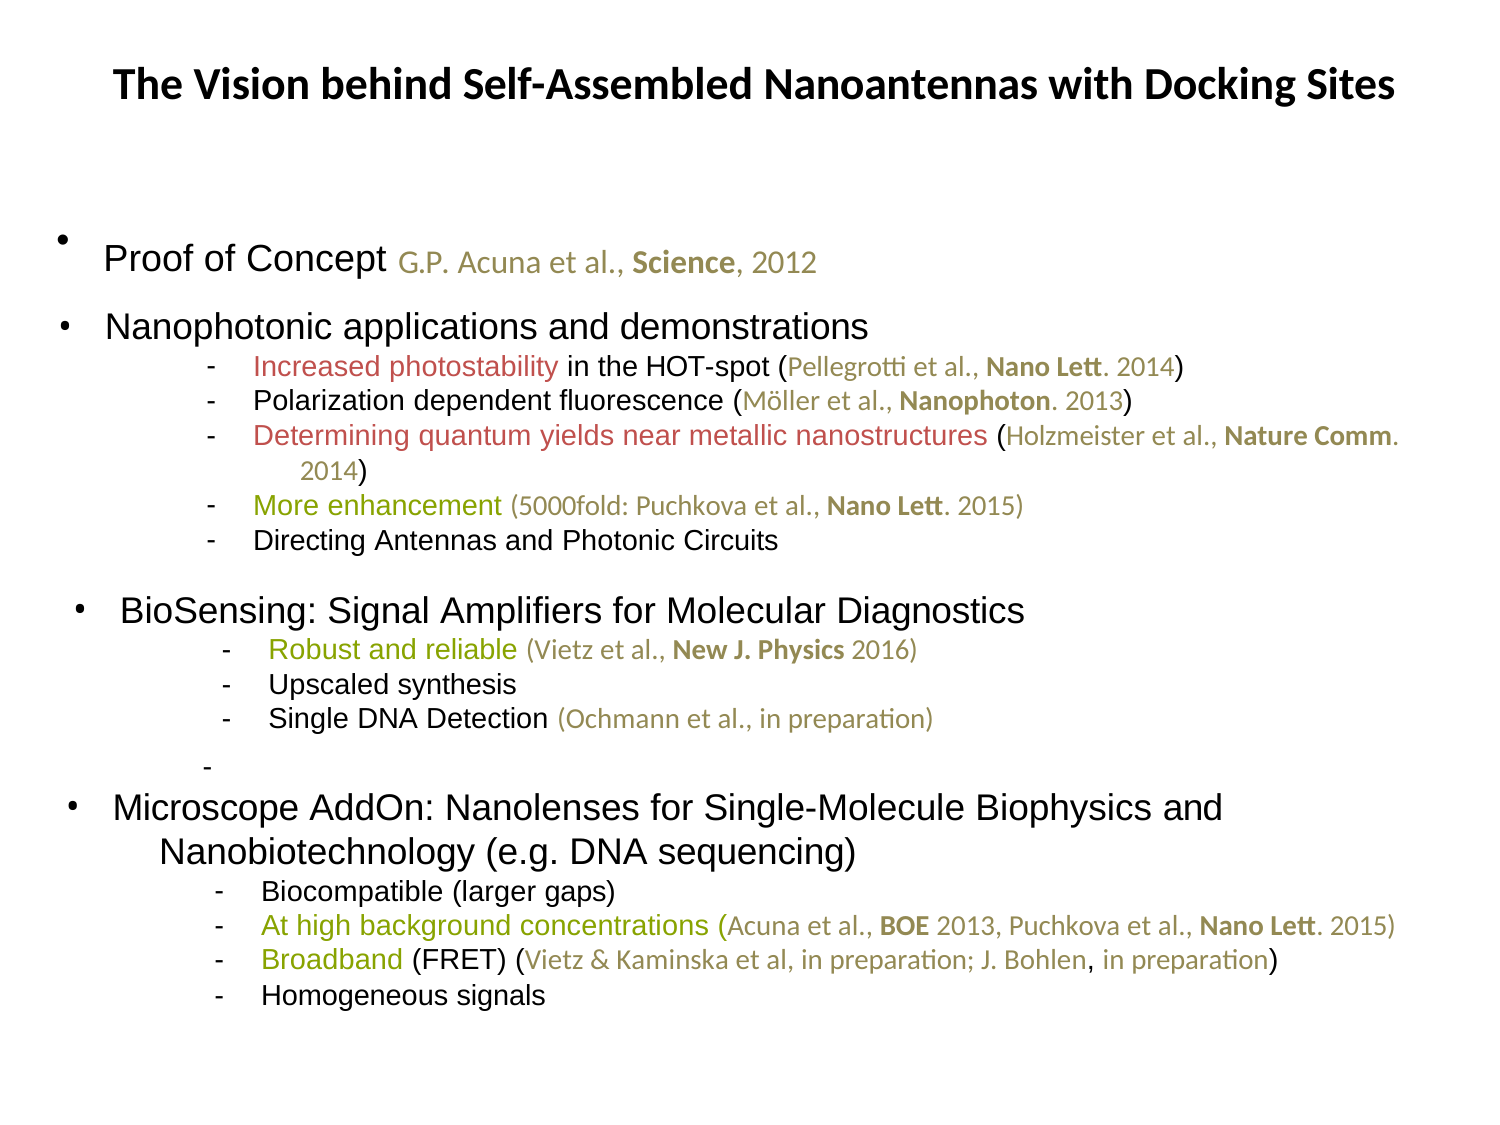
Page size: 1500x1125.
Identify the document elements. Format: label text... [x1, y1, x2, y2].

list Nanophotonic applications and demonstrations Increased photostability in the HOT-spot (Pellegrotti et al., Nano Lett. 2014) Polarization dependent fluorescence (Möller et al., Nanophoton. 2013) Determining quantum yields near metallic nanostructures (Holzmeister et al., Nature Comm. 2014) More enhancement (5000fold: Puchkova et al., Nano Lett. 2015) Directing Antennas and Photonic Circuits BioSensing: Signal Amplifiers for Molecular Diagnostics Robust and reliable (Vietz et al., New J. Physics 2016) Upscaled synthesis Single DNA Detection (Ochmann et al., in preparation) Microscope AddOn: Nanolenses for Single-Molecule Biophysics and Nanobiotechnology (e.g. DNA sequencing) Biocompatible (larger gaps) At high background concentrations (Acuna et al., BOE 2013, Puchkova et al., Nano Lett. 2015) Broadband (FRET) (Vietz & Kaminska et al, in preparation; J. Bohlen, in preparation) Homogeneous signals [54, 301, 1405, 986]
title The Vision behind Self-Assembled Nanoantennas with Docking Sites [31, 27, 1469, 152]
text_box Proof of Concept G.P. Acuna et al., Science, 2012 [101, 214, 818, 264]
text_box • [54, 212, 72, 262]
